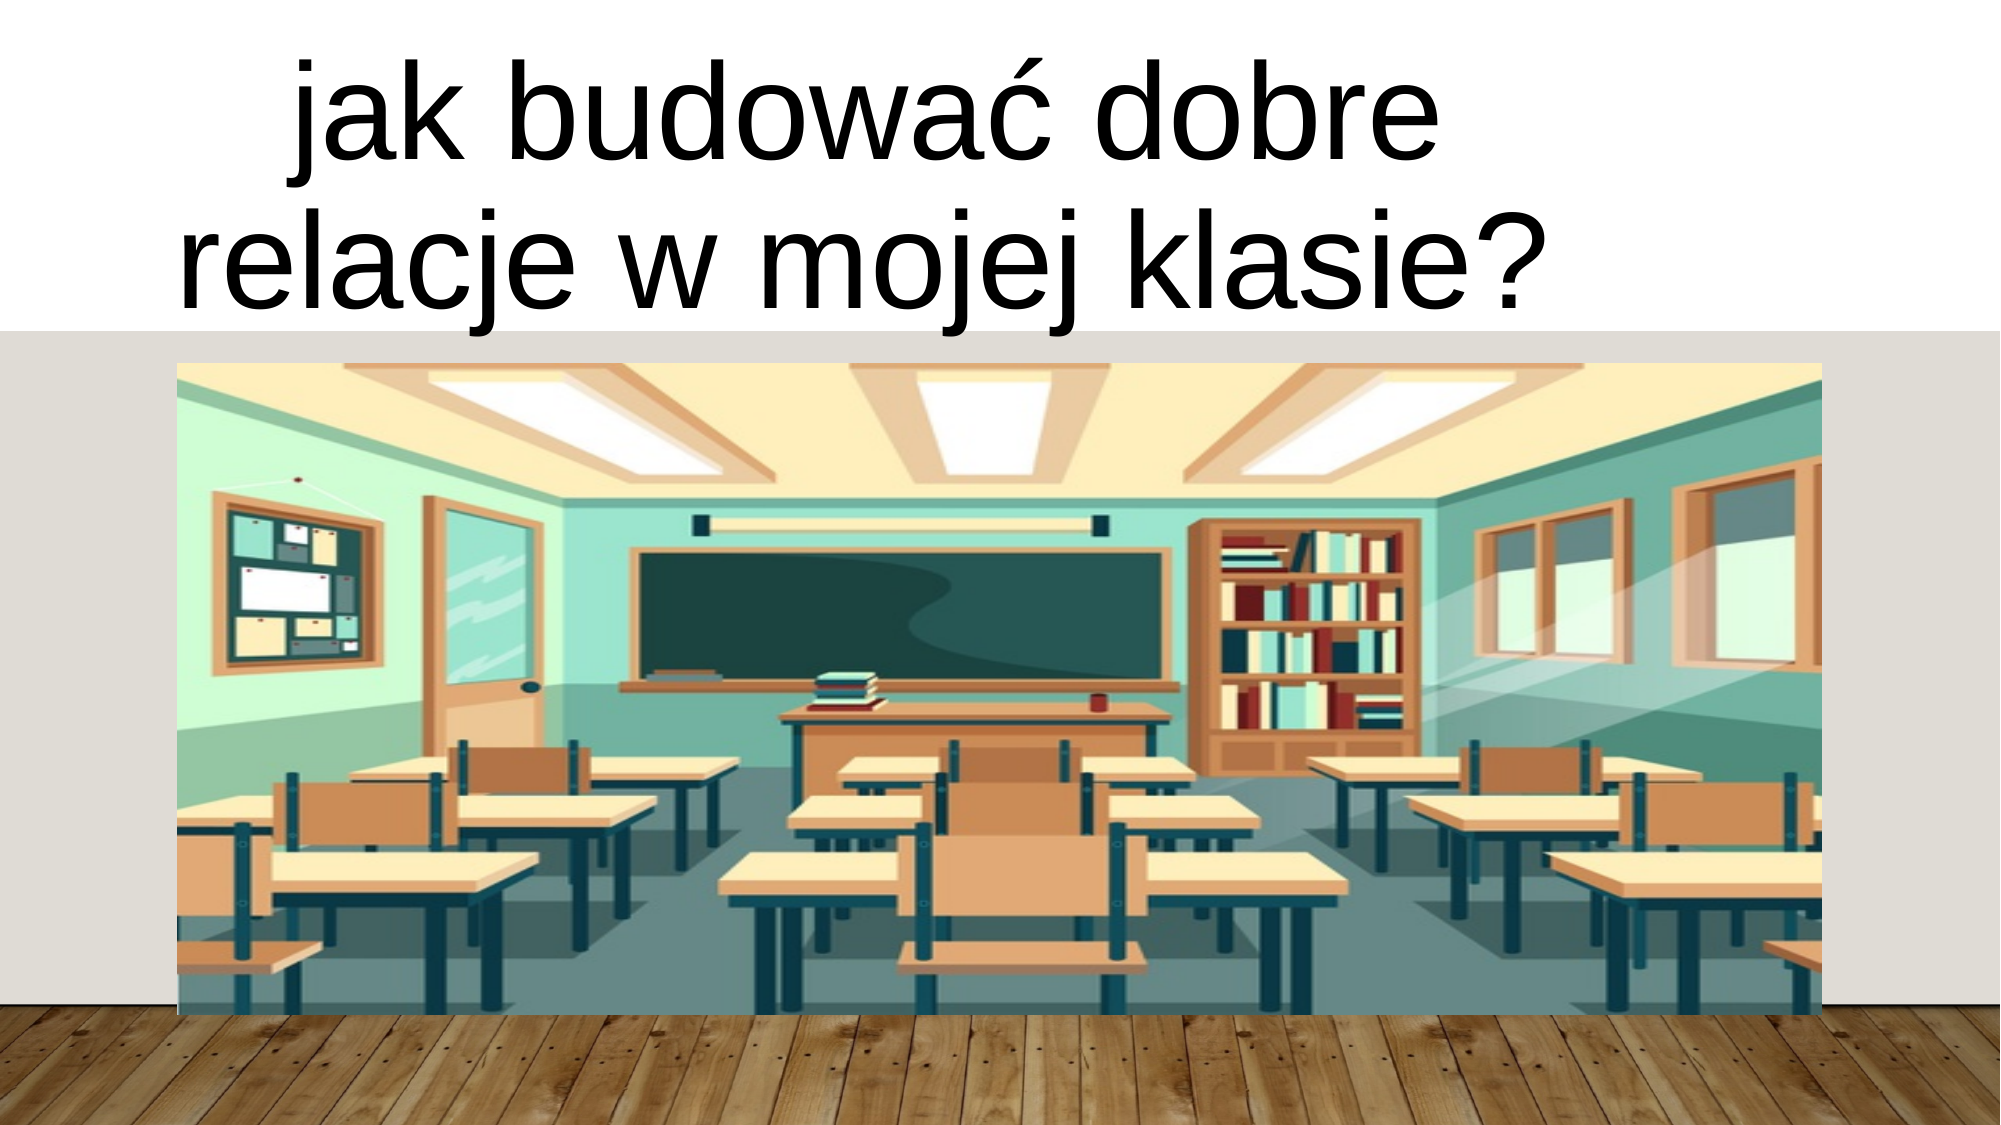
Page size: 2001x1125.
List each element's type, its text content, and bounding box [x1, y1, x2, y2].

text_box jak budować dobre relacje w mojej klasie? [160, 0, 1877, 338]
picture [0, 363, 2000, 1125]
